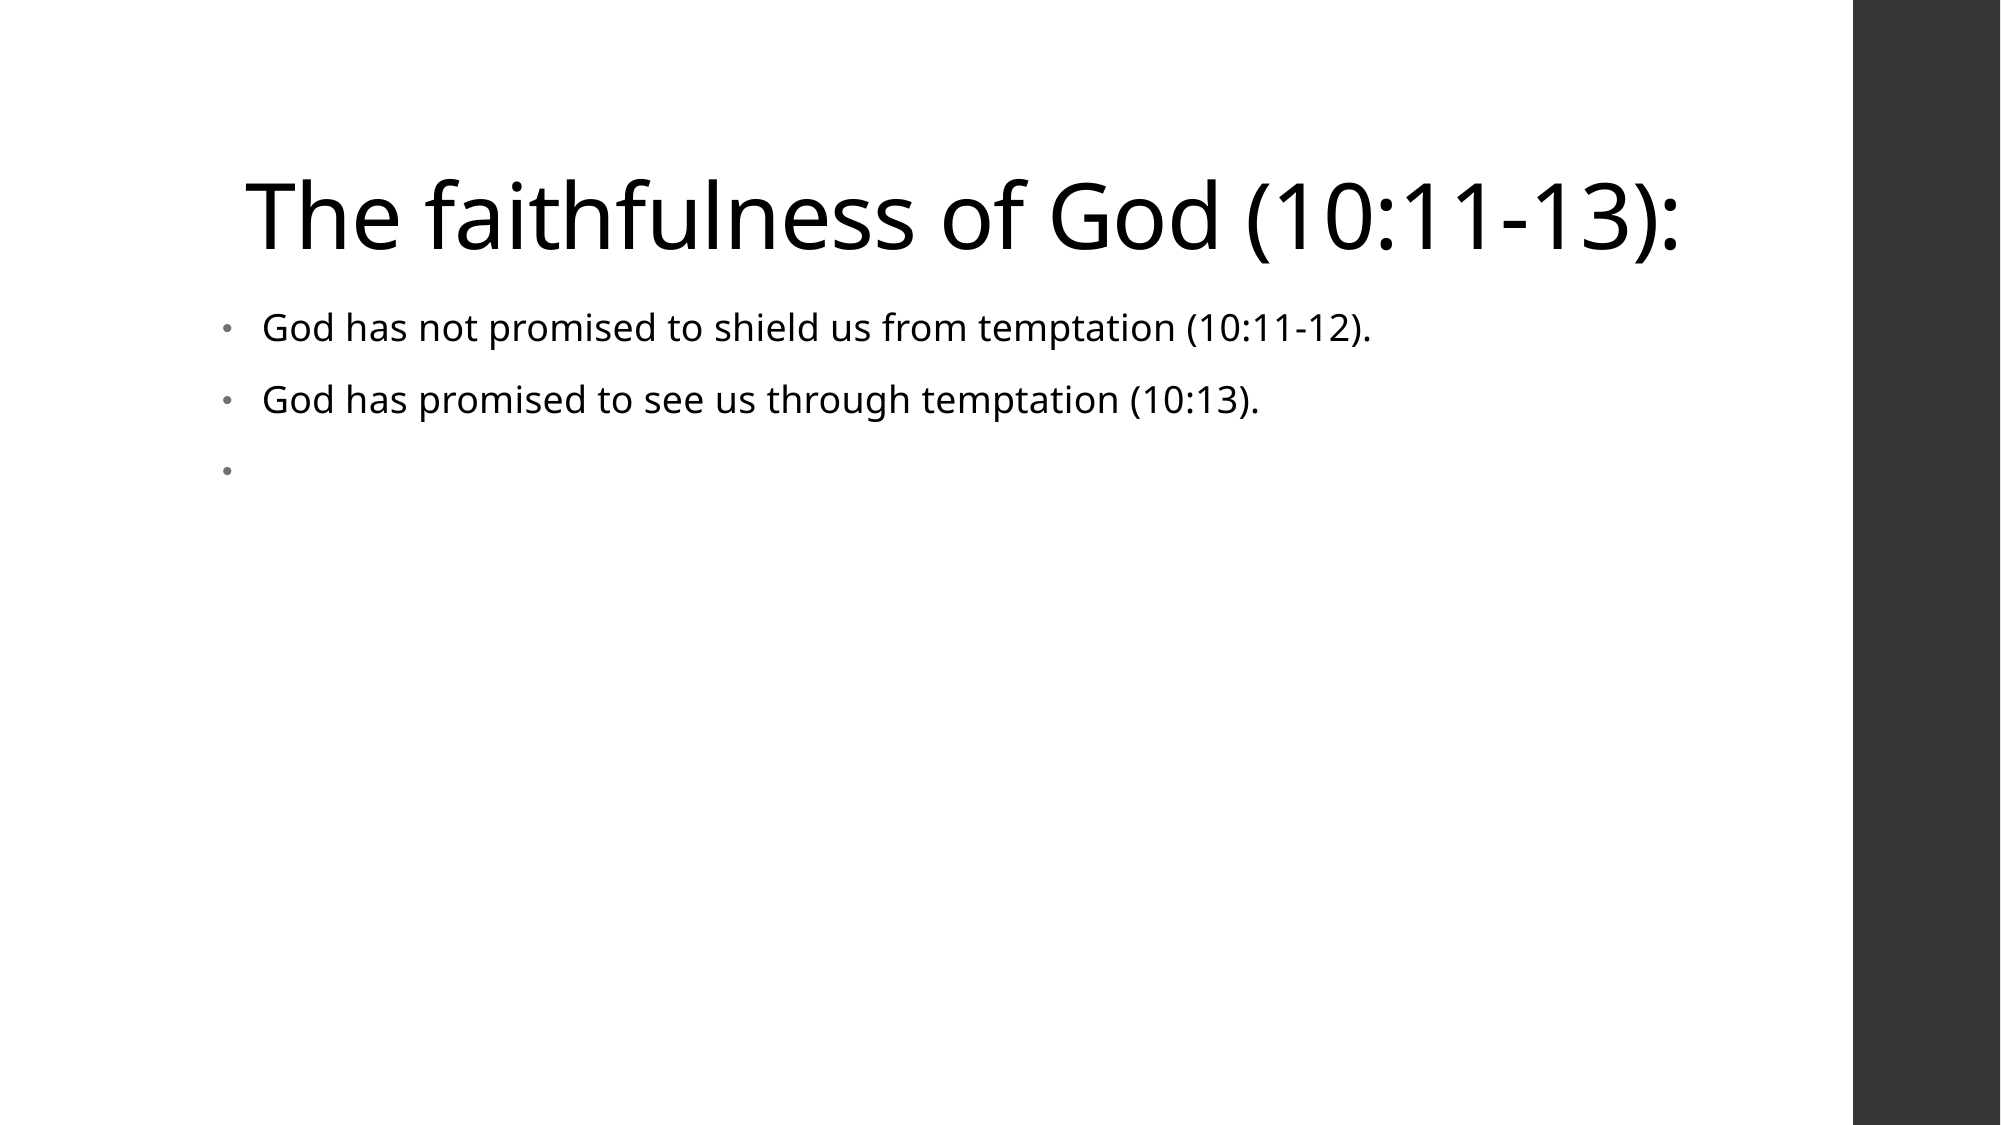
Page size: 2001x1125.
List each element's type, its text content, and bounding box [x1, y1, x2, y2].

list God has not promised to shield us from temptation (10:11-12). God has promised to see us through temptation (10:13). [206, 299, 1617, 1014]
title The faithfulness of God (10:11-13): [206, 60, 1797, 278]
